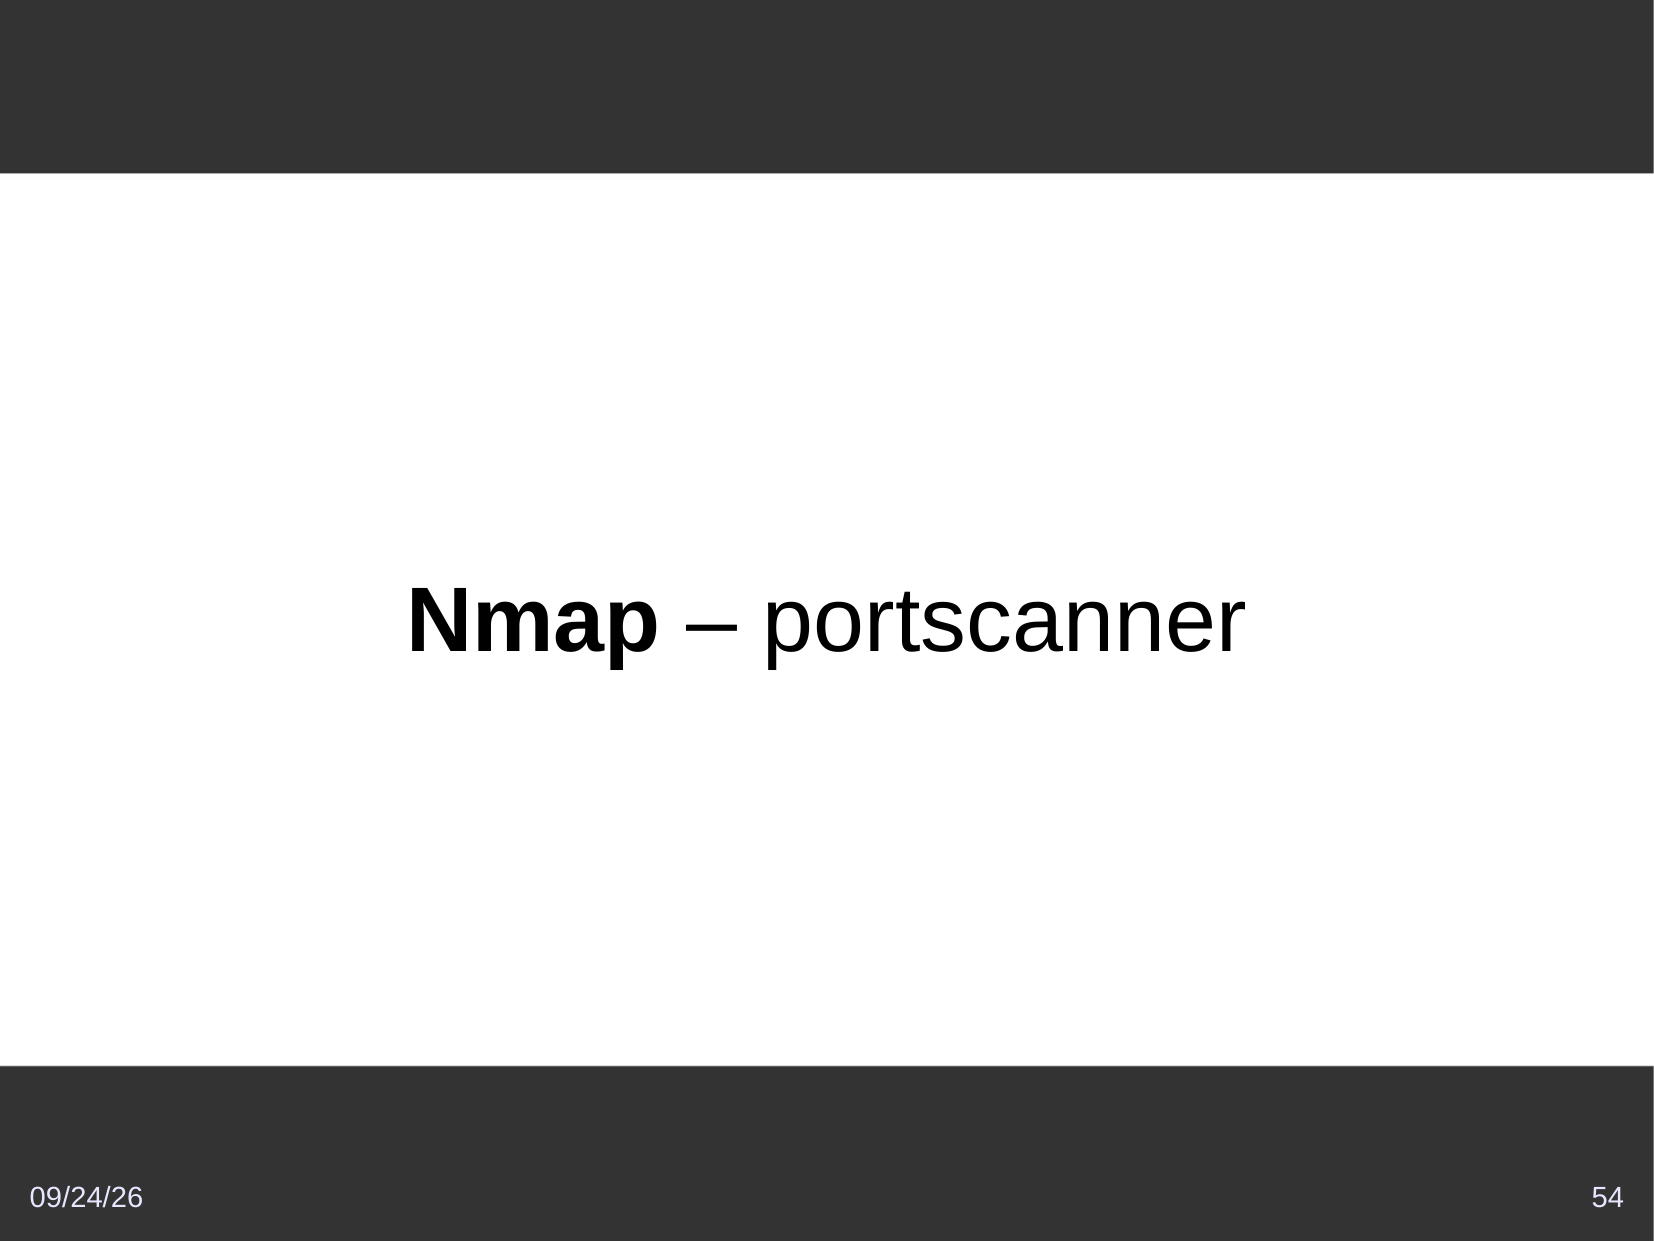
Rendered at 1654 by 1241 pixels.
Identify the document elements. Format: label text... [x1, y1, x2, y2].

subtitle Nmap – portscanner [29, 214, 1625, 1027]
picture [0, 0, 1654, 1241]
